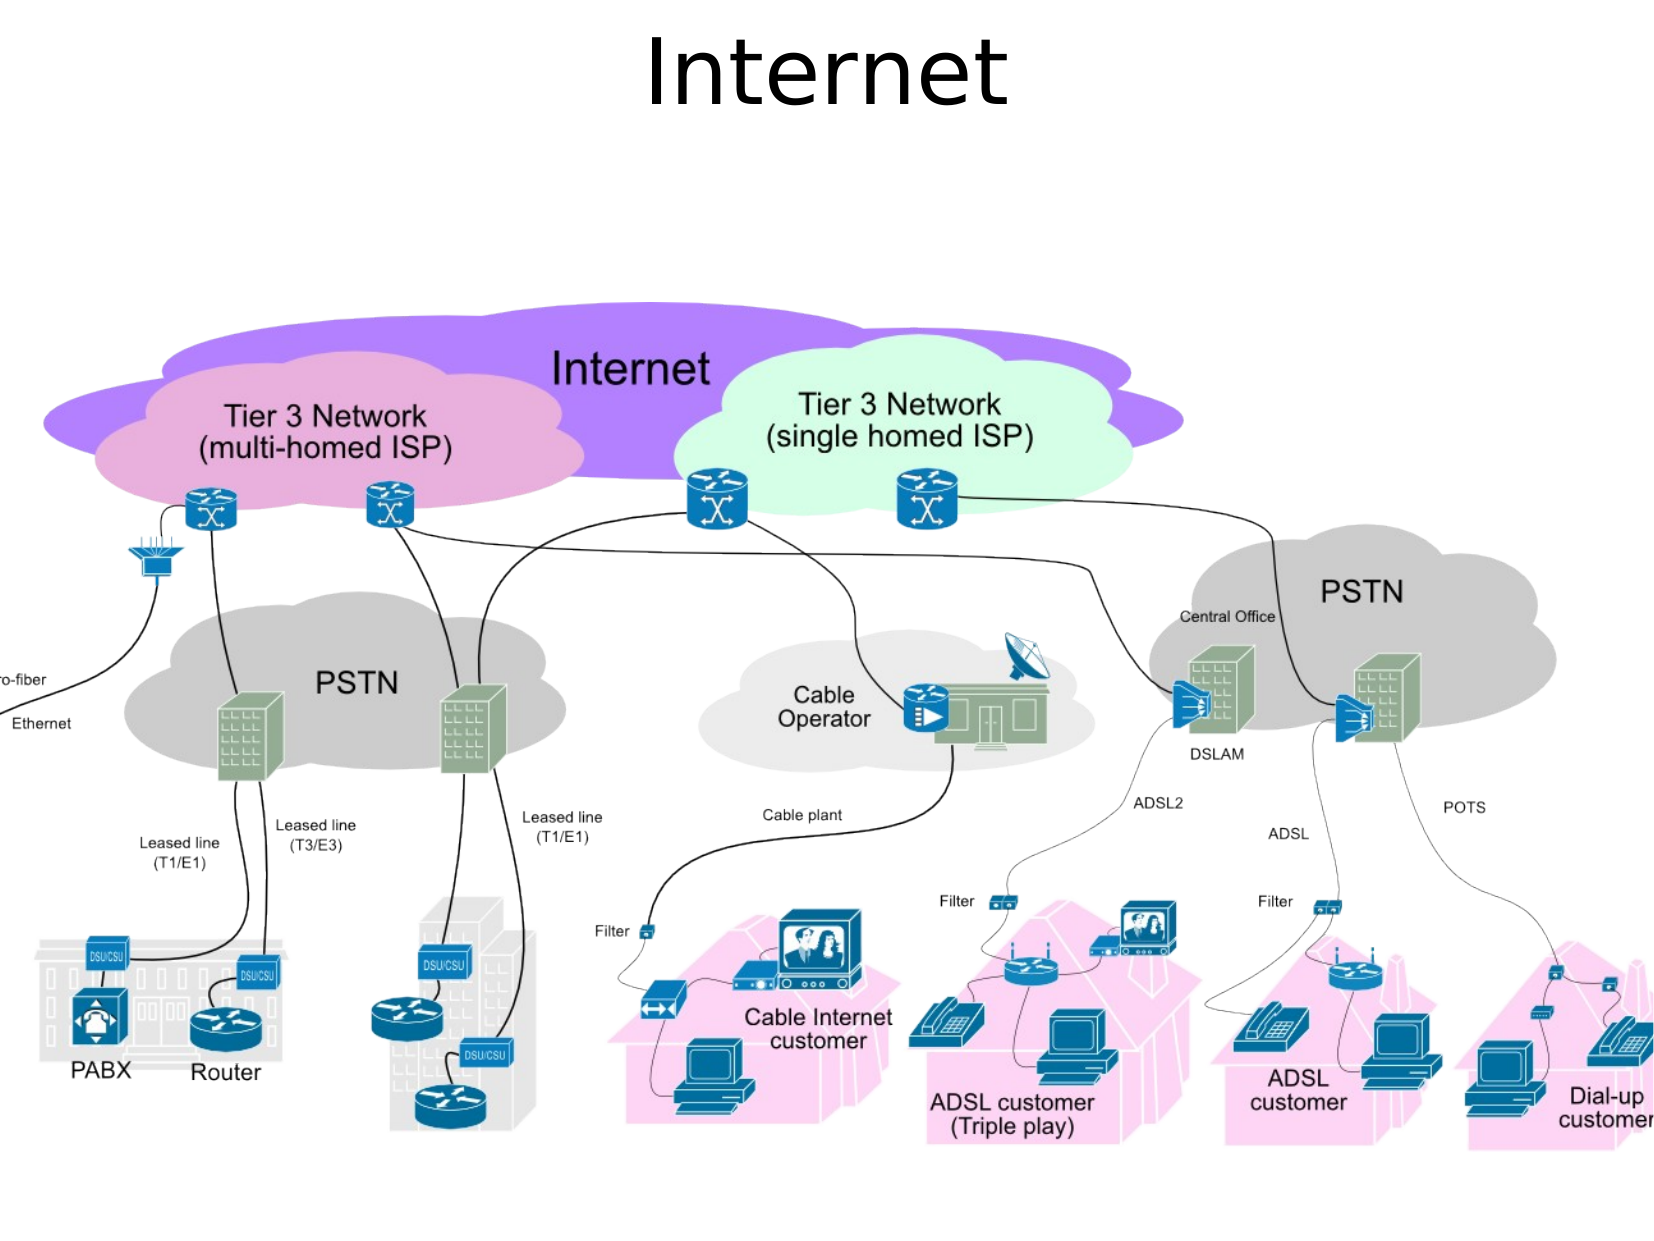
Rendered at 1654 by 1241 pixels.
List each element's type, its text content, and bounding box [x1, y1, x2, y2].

title Internet [0, 11, 1654, 134]
picture [0, 302, 1654, 1152]
